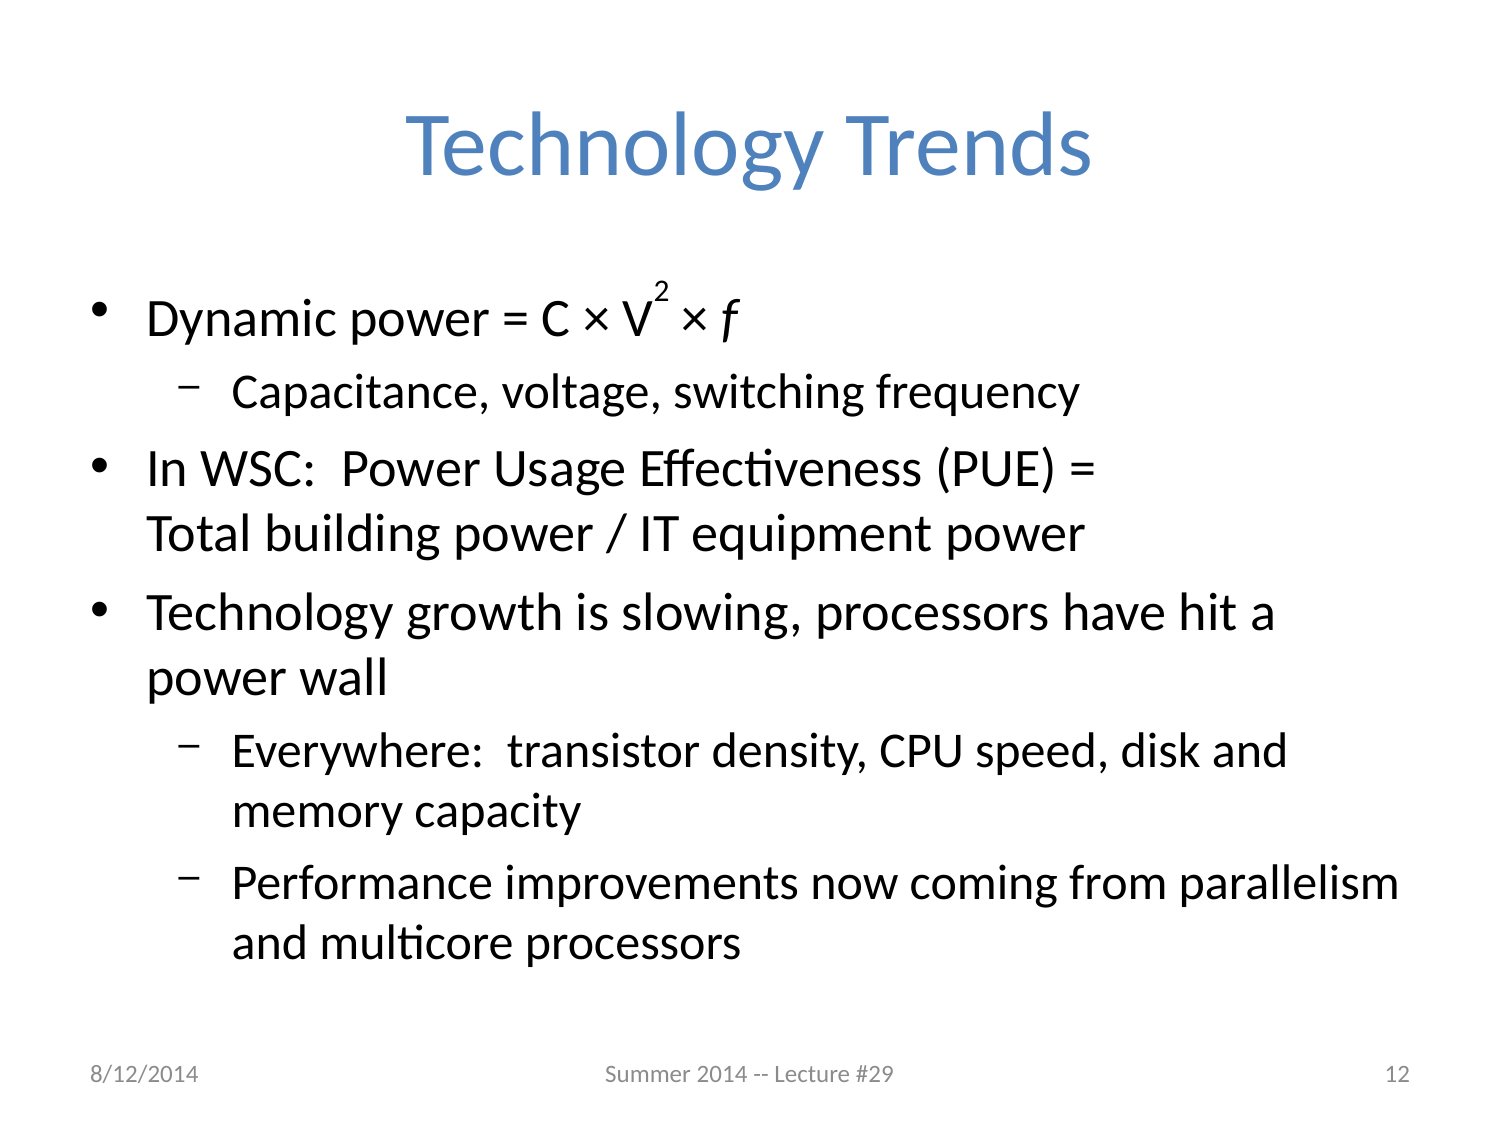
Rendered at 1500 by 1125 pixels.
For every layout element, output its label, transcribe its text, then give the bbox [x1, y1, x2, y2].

list Dynamic power = C × V2 × f Capacitance, voltage, switching frequency In WSC: Power Usage Effectiveness (PUE) = Total building power / IT equipment power Technology growth is slowing, processors have hit a power wall Everywhere: transistor density, CPU speed, disk and memory capacity Performance improvements now coming from parallelism and multicore processors [75, 262, 1425, 1073]
footer Summer 2014 -- Lecture #29 [512, 1042, 988, 1103]
slide_number 8/12/2014 [75, 1042, 425, 1103]
slide_number <number> [1074, 1042, 1425, 1103]
title Technology Trends [75, 45, 1425, 233]
